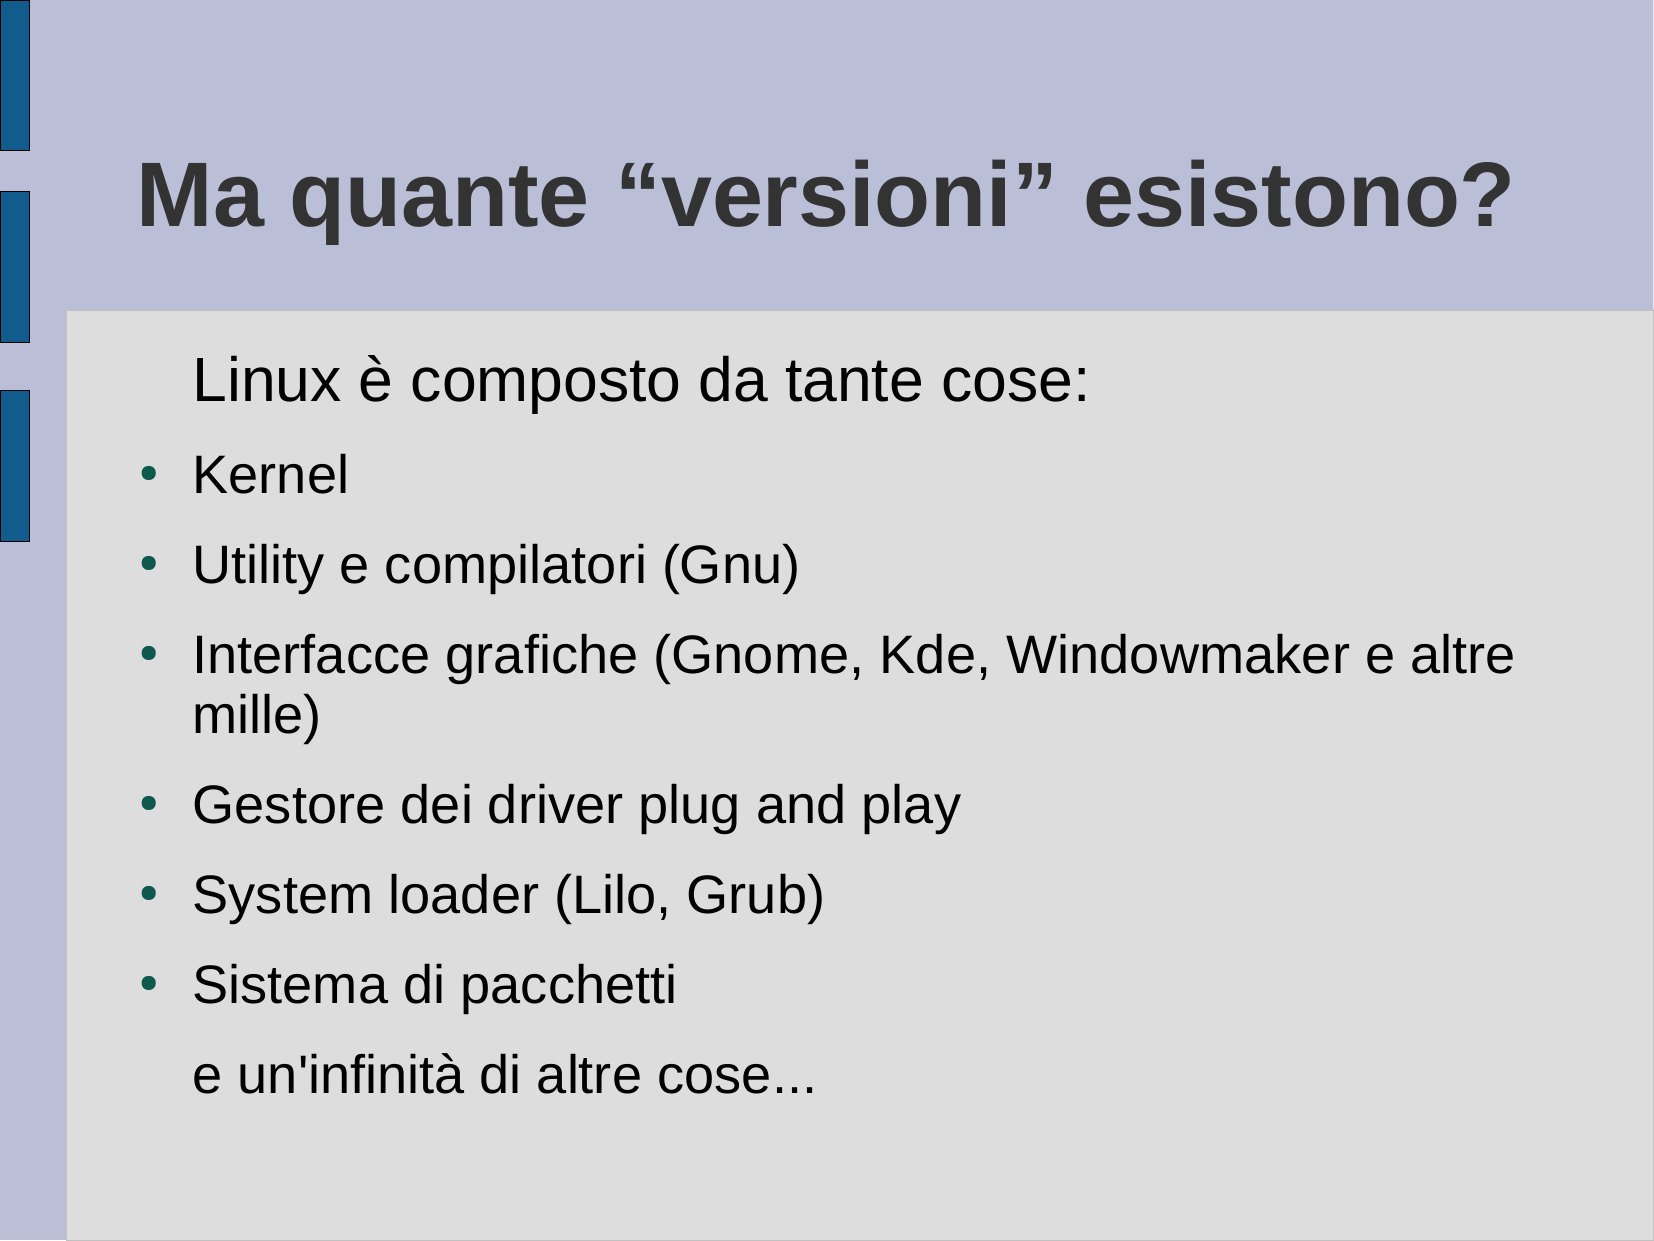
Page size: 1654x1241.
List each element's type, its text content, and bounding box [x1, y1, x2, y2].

list Linux è composto da tante cose: Kernel Utility e compilatori (Gnu) Interfacce grafiche (Gnome, Kde, Windowmaker e altre mille) Gestore dei driver plug and play System loader (Lilo, Grub) Sistema di pacchetti e un'infinità di altre cose... [121, 344, 1534, 1164]
title Ma quante “versioni” esistono? [121, 91, 1534, 299]
